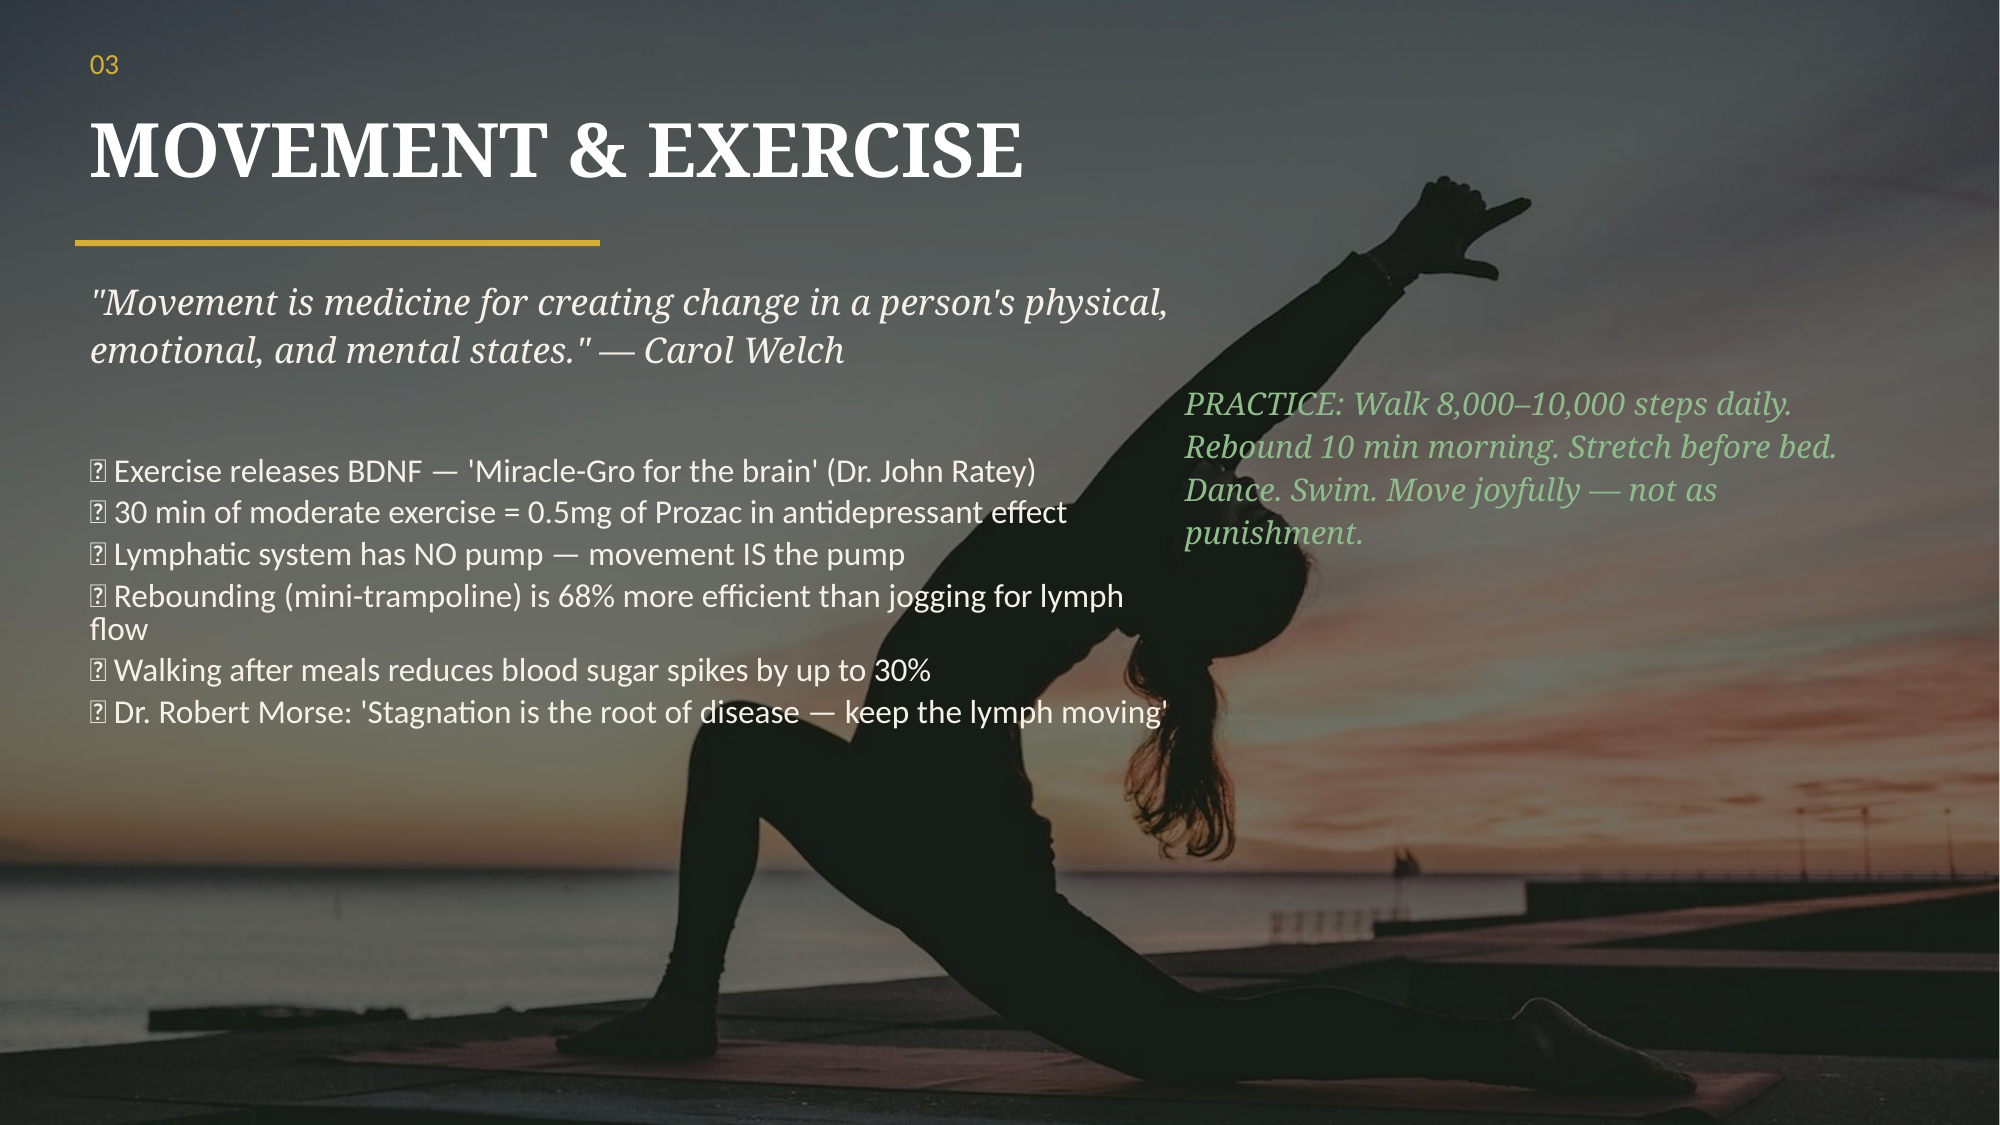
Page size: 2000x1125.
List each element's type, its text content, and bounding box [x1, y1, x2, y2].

text_box 🏃 Exercise releases BDNF — 'Miracle-Gro for the brain' (Dr. John Ratey) 🏃 30 min of moderate exercise = 0.5mg of Prozac in antidepressant effect 🏃 Lymphatic system has NO pump — movement IS the pump 🏃 Rebounding (mini-trampoline) is 68% more efficient than jogging for lymph flow 🏃 Walking after meals reduces blood sugar spikes by up to 30% 🏃 Dr. Robert Morse: 'Stagnation is the root of disease — keep the lymph moving' [75, 450, 1200, 1020]
text_box [75, 240, 600, 247]
text_box PRACTICE: Walk 8,000–10,000 steps daily. Rebound 10 min morning. Stretch before bed. Dance. Swim. Move joyfully — not as punishment. [1169, 375, 1920, 751]
picture [0, 0, 2000, 1125]
text_box 03 [75, 45, 301, 90]
text_box MOVEMENT & EXERCISE [75, 90, 1425, 226]
text_box "Movement is medicine for creating change in a person's physical, emotional, and mental states." — Carol Welch [75, 270, 1200, 436]
